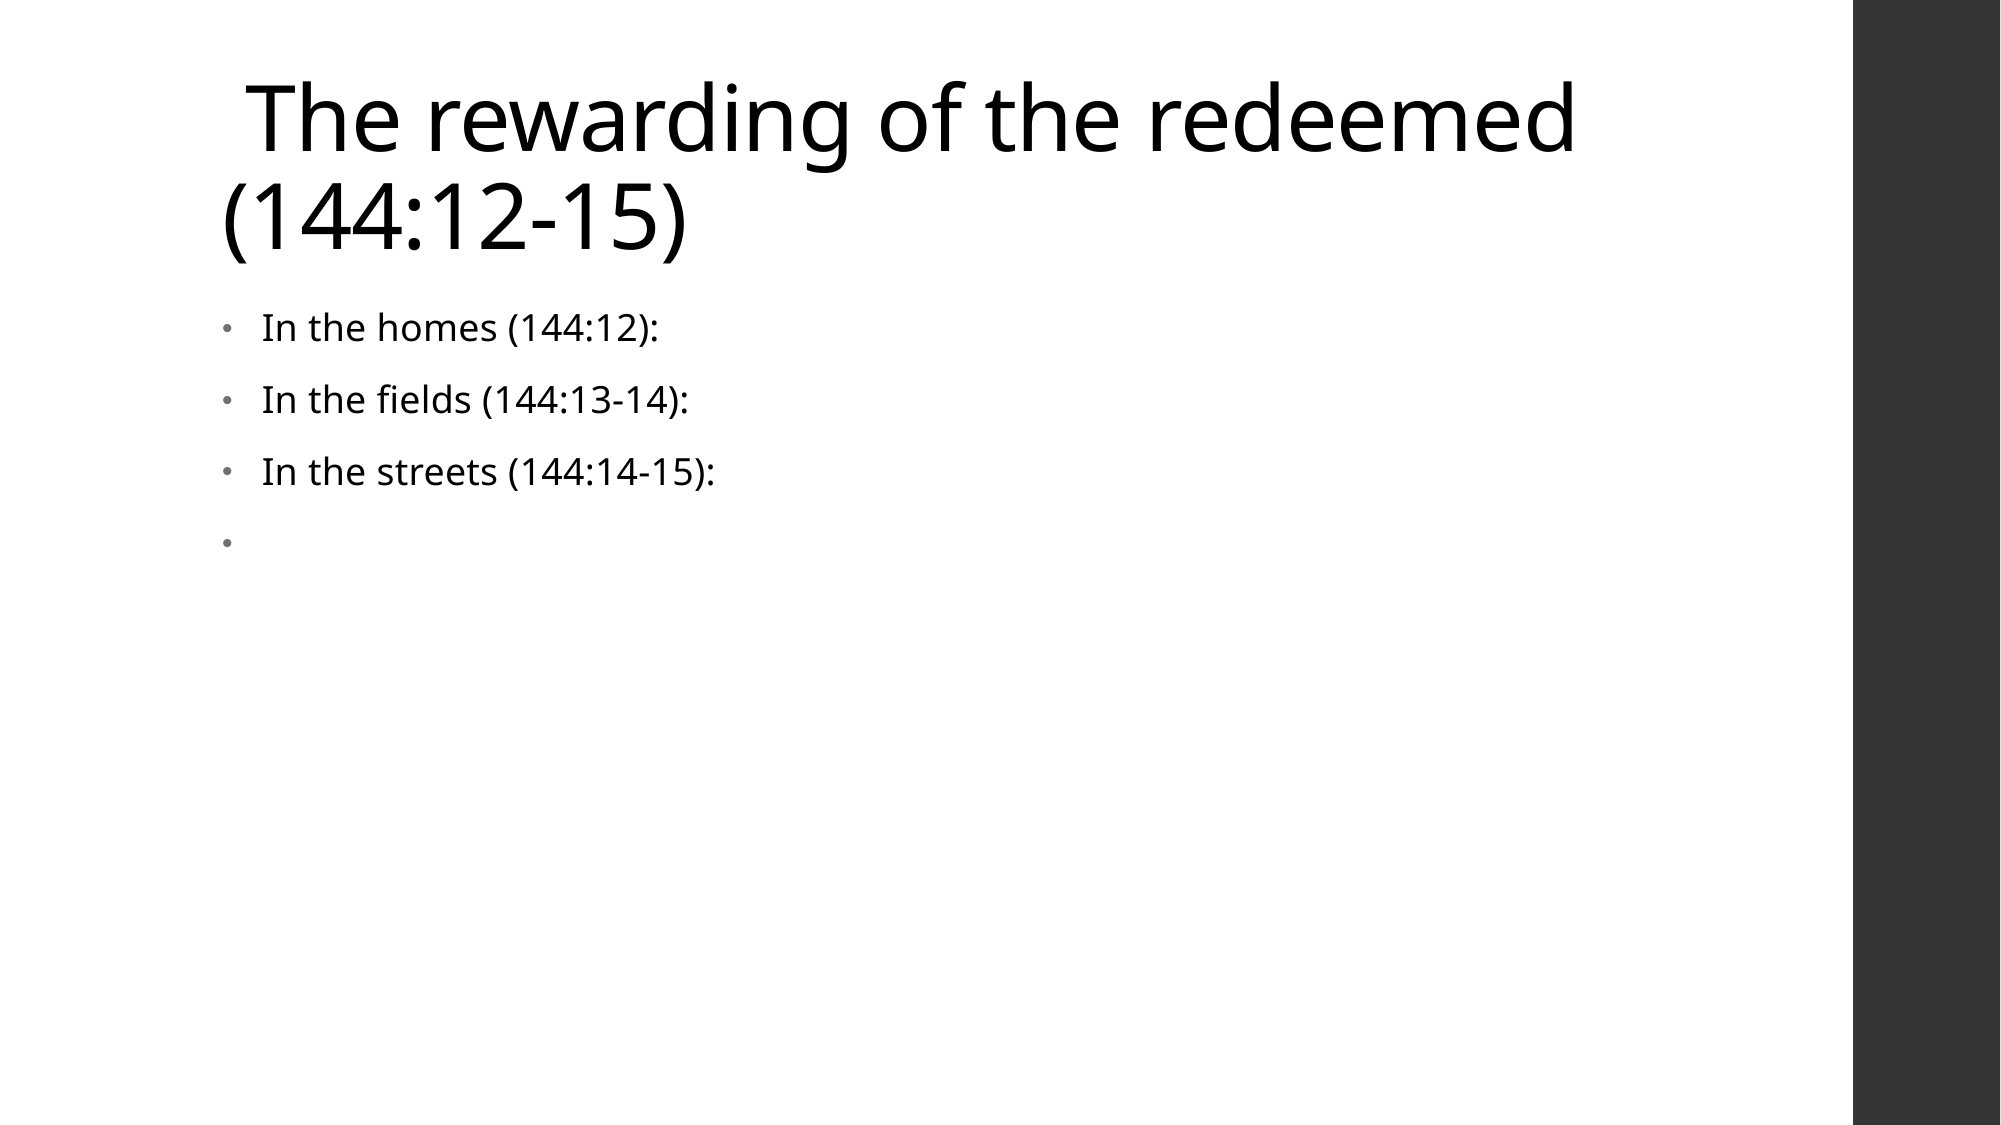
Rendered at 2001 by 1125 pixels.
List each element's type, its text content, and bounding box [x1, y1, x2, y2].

title The rewarding of the redeemed (144:12-15) [206, 60, 1797, 278]
list In the homes (144:12): In the fields (144:13-14): In the streets (144:14-15): [206, 299, 1617, 1014]
